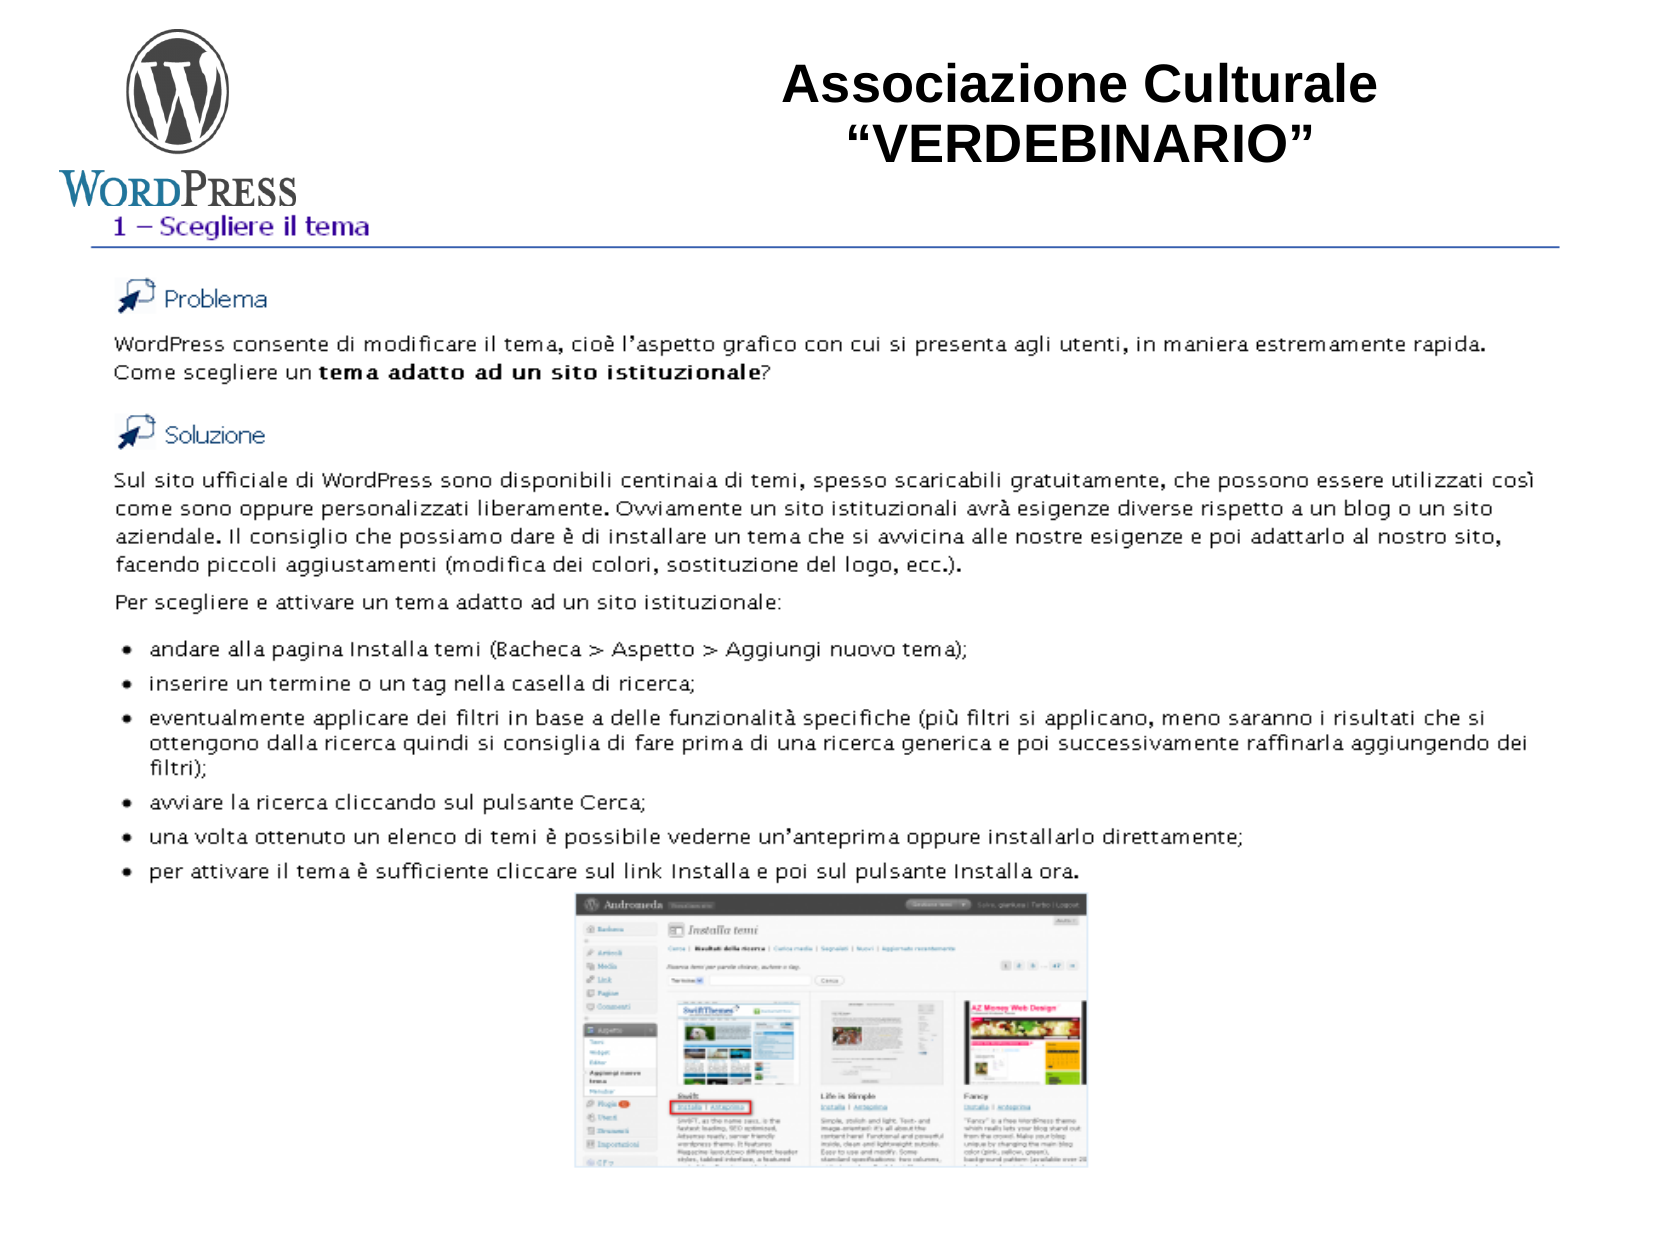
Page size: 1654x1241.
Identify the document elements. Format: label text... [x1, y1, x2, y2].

picture [59, 29, 1565, 1182]
title Associazione Culturale “VERDEBINARIO” [590, 50, 1571, 178]
